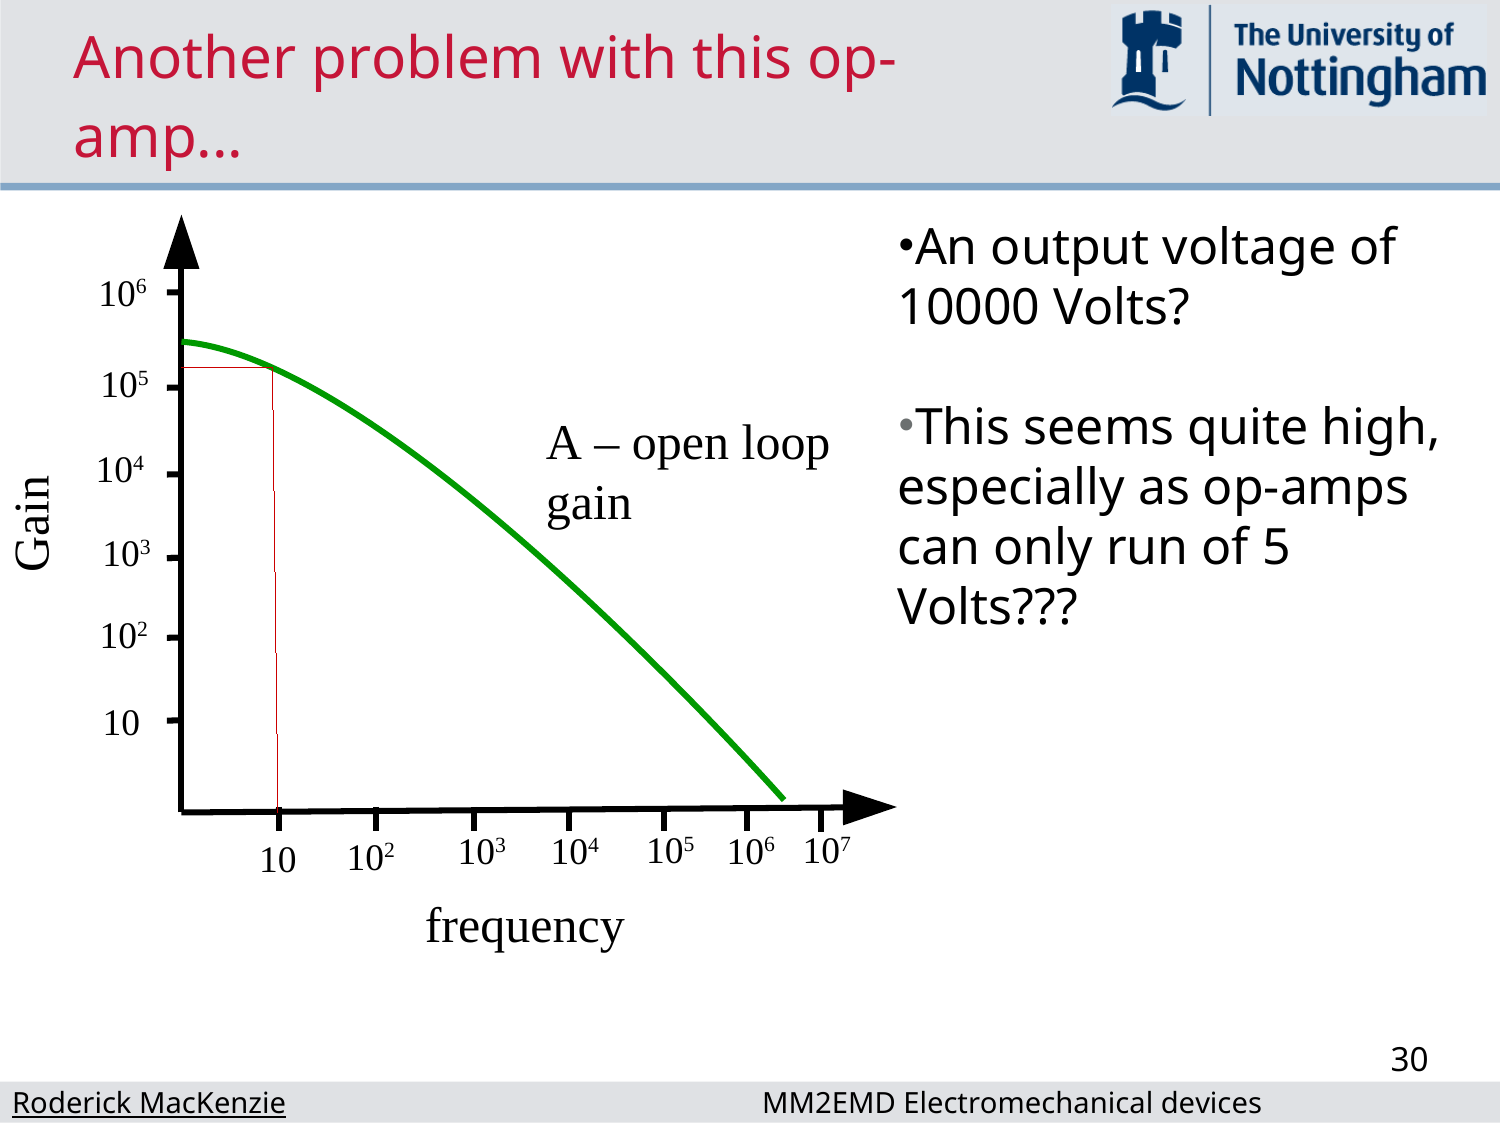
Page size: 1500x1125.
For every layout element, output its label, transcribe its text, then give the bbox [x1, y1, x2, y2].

title Another problem with this op-amp... [59, 20, 942, 172]
text_box 104 [535, 819, 615, 880]
text_box A – open loop gain [531, 401, 850, 537]
text_box 107 [787, 818, 866, 879]
text_box 105 [631, 819, 710, 879]
text_box 106 [83, 261, 162, 321]
text_box 105 [85, 352, 164, 413]
picture [1111, 4, 1487, 116]
text_box 10 [244, 827, 312, 888]
text_box An output voltage of 10000 Volts? This seems quite high, especially as op-amps can only run of 5 Volts??? [882, 206, 1499, 882]
text_box frequency [410, 885, 641, 960]
text_box 103 [442, 819, 521, 880]
text_box Gain [0, 460, 67, 588]
text_box 106 [711, 819, 790, 880]
text_box 103 [87, 522, 166, 582]
text_box 102 [84, 603, 163, 664]
text_box 102 [331, 825, 411, 886]
text_box <number> [1375, 1030, 1500, 1101]
text_box 104 [80, 438, 160, 498]
text_box 10 [87, 690, 156, 751]
